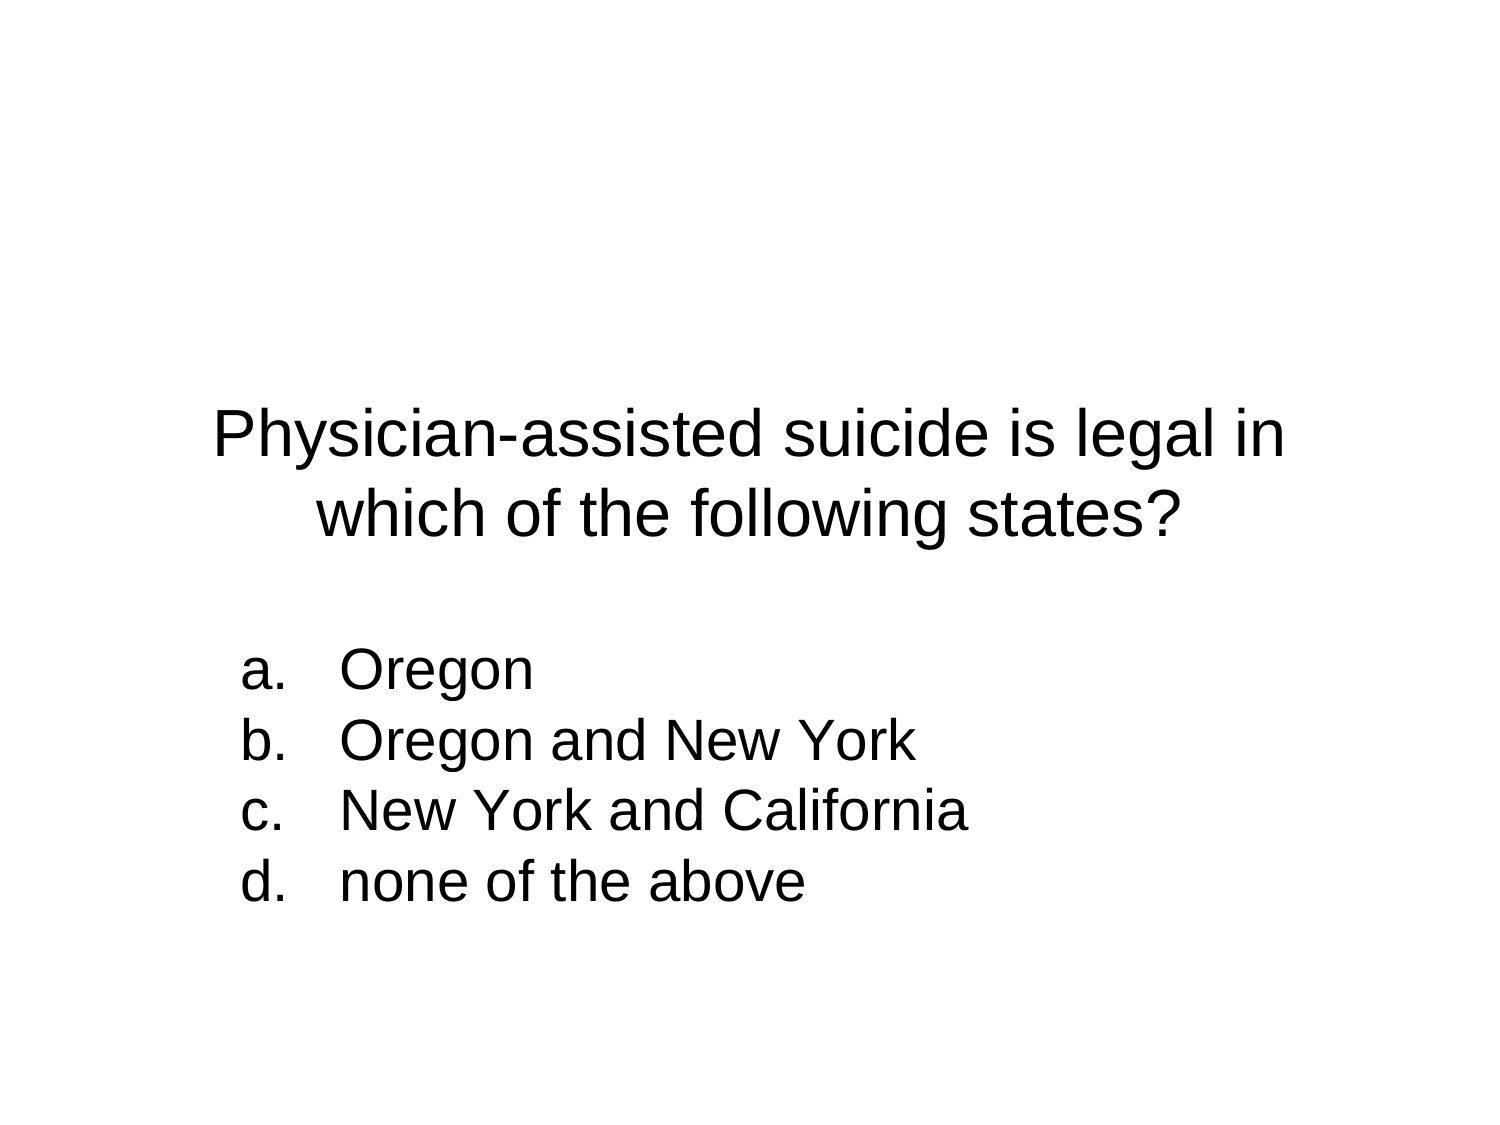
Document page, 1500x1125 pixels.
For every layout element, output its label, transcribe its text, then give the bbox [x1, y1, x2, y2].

subtitle Oregon Oregon and New York New York and California none of the above [225, 637, 1276, 925]
title Physician-assisted suicide is legal in which of the following states? [112, 349, 1388, 591]
